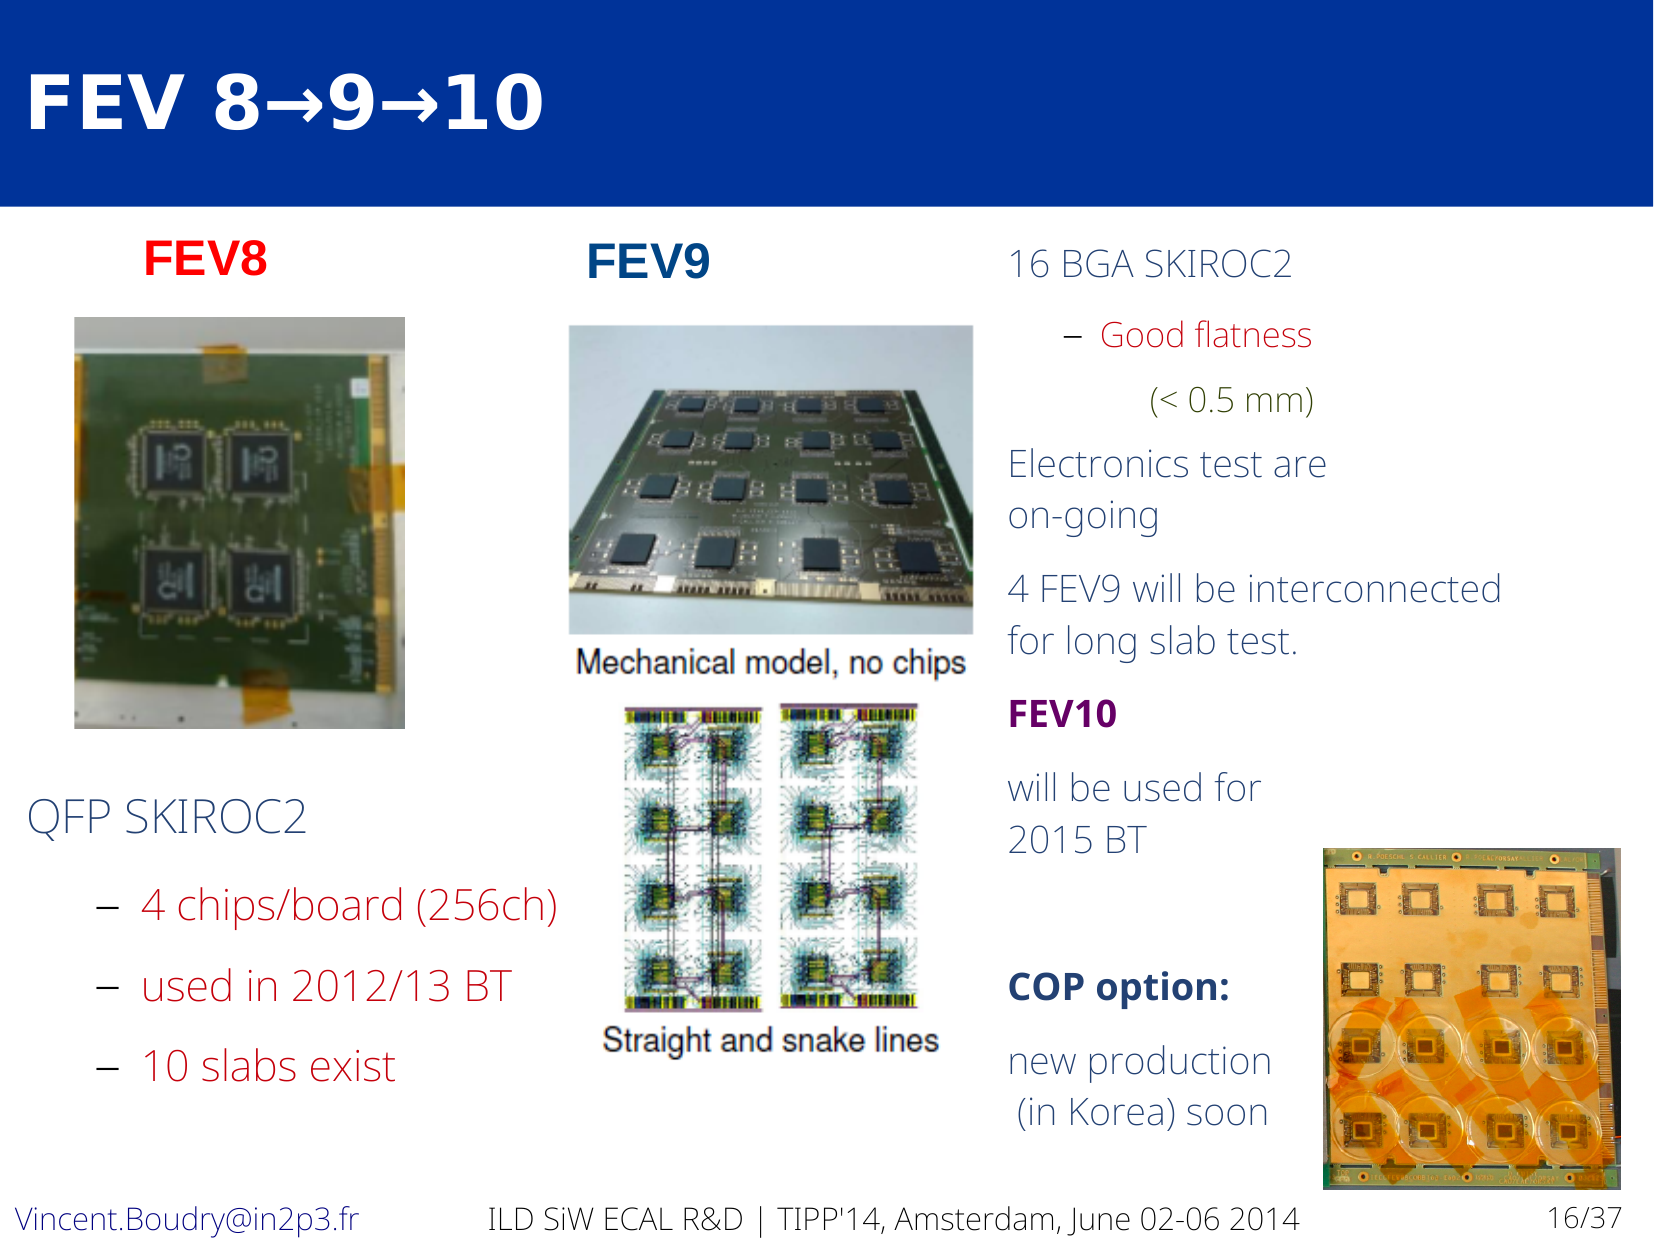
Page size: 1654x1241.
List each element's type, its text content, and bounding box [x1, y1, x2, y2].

text_box FEV9 [571, 220, 727, 297]
list QFP SKIROC2 4 chips/board (256ch) used in 2012/13 BT 10 slabs exist [26, 783, 565, 1135]
list 16 BGA SKIROC2 Good flatness (< 0.5 mm) Electronics test are on-going 4 FEV9 will be interconnected for long slab test. FEV10 will be used for 2015 BT COP option: new production (in Korea) soon [1007, 236, 1549, 1149]
picture [74, 317, 421, 729]
picture [1323, 848, 1621, 1190]
title FEV 8→9→10 [24, 17, 1635, 191]
picture [556, 316, 1007, 1080]
text_box FEV8 [128, 217, 283, 293]
